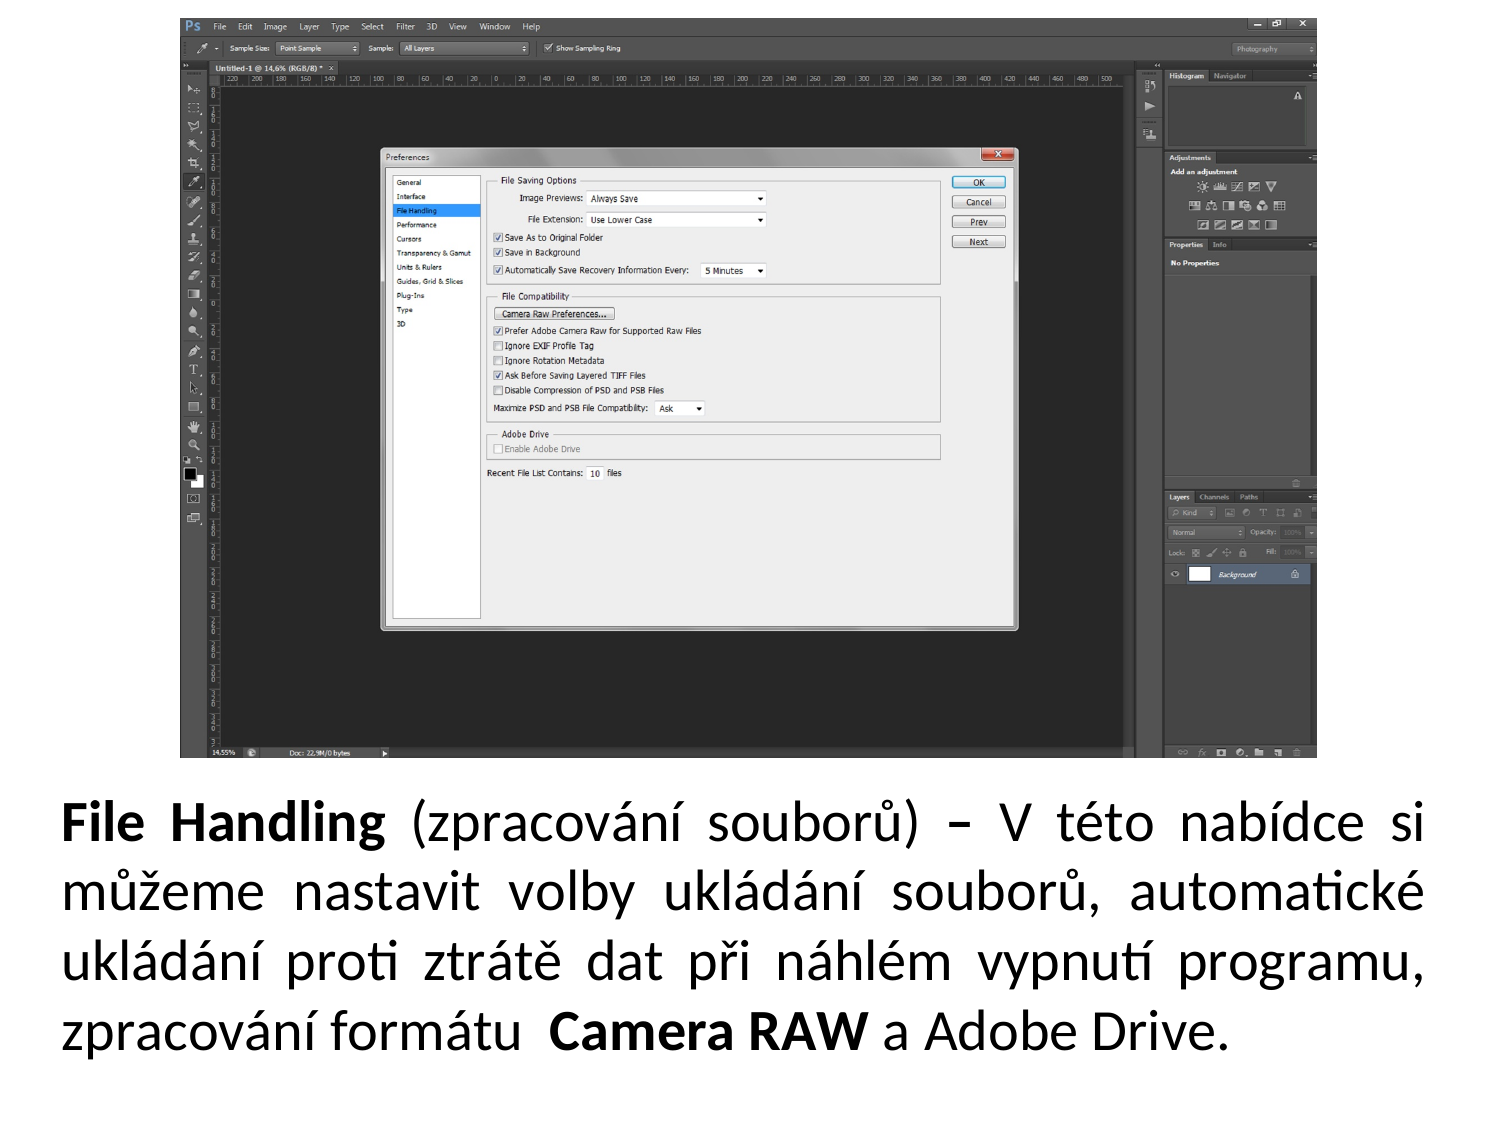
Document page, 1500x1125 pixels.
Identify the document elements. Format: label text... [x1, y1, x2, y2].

text_box File Handling (zpracování souborů) – V této nabídce si můžeme nastavit volby ukládání souborů, automatické ukládání proti ztrátě dat při náhlém vypnutí programu, zpracování formátu Camera RAW a Adobe Drive. [46, 774, 1442, 1071]
picture [180, 18, 1317, 758]
